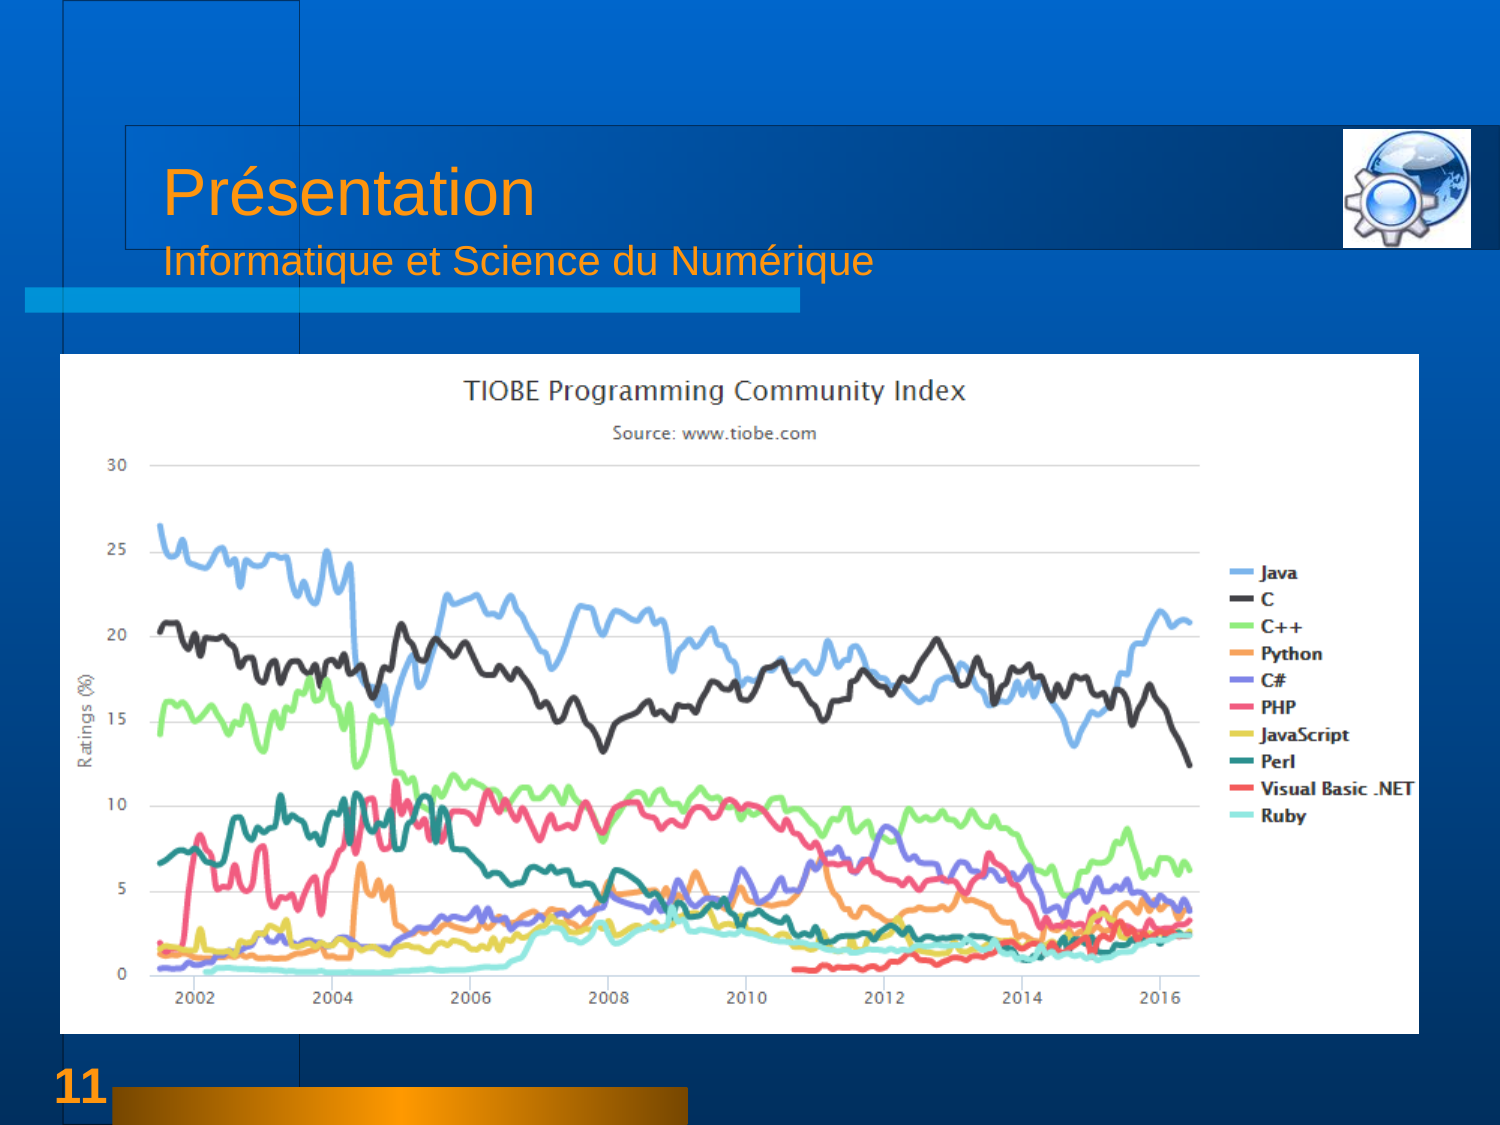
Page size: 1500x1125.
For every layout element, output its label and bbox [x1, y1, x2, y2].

picture [1343, 129, 1471, 248]
picture [60, 354, 1419, 1034]
